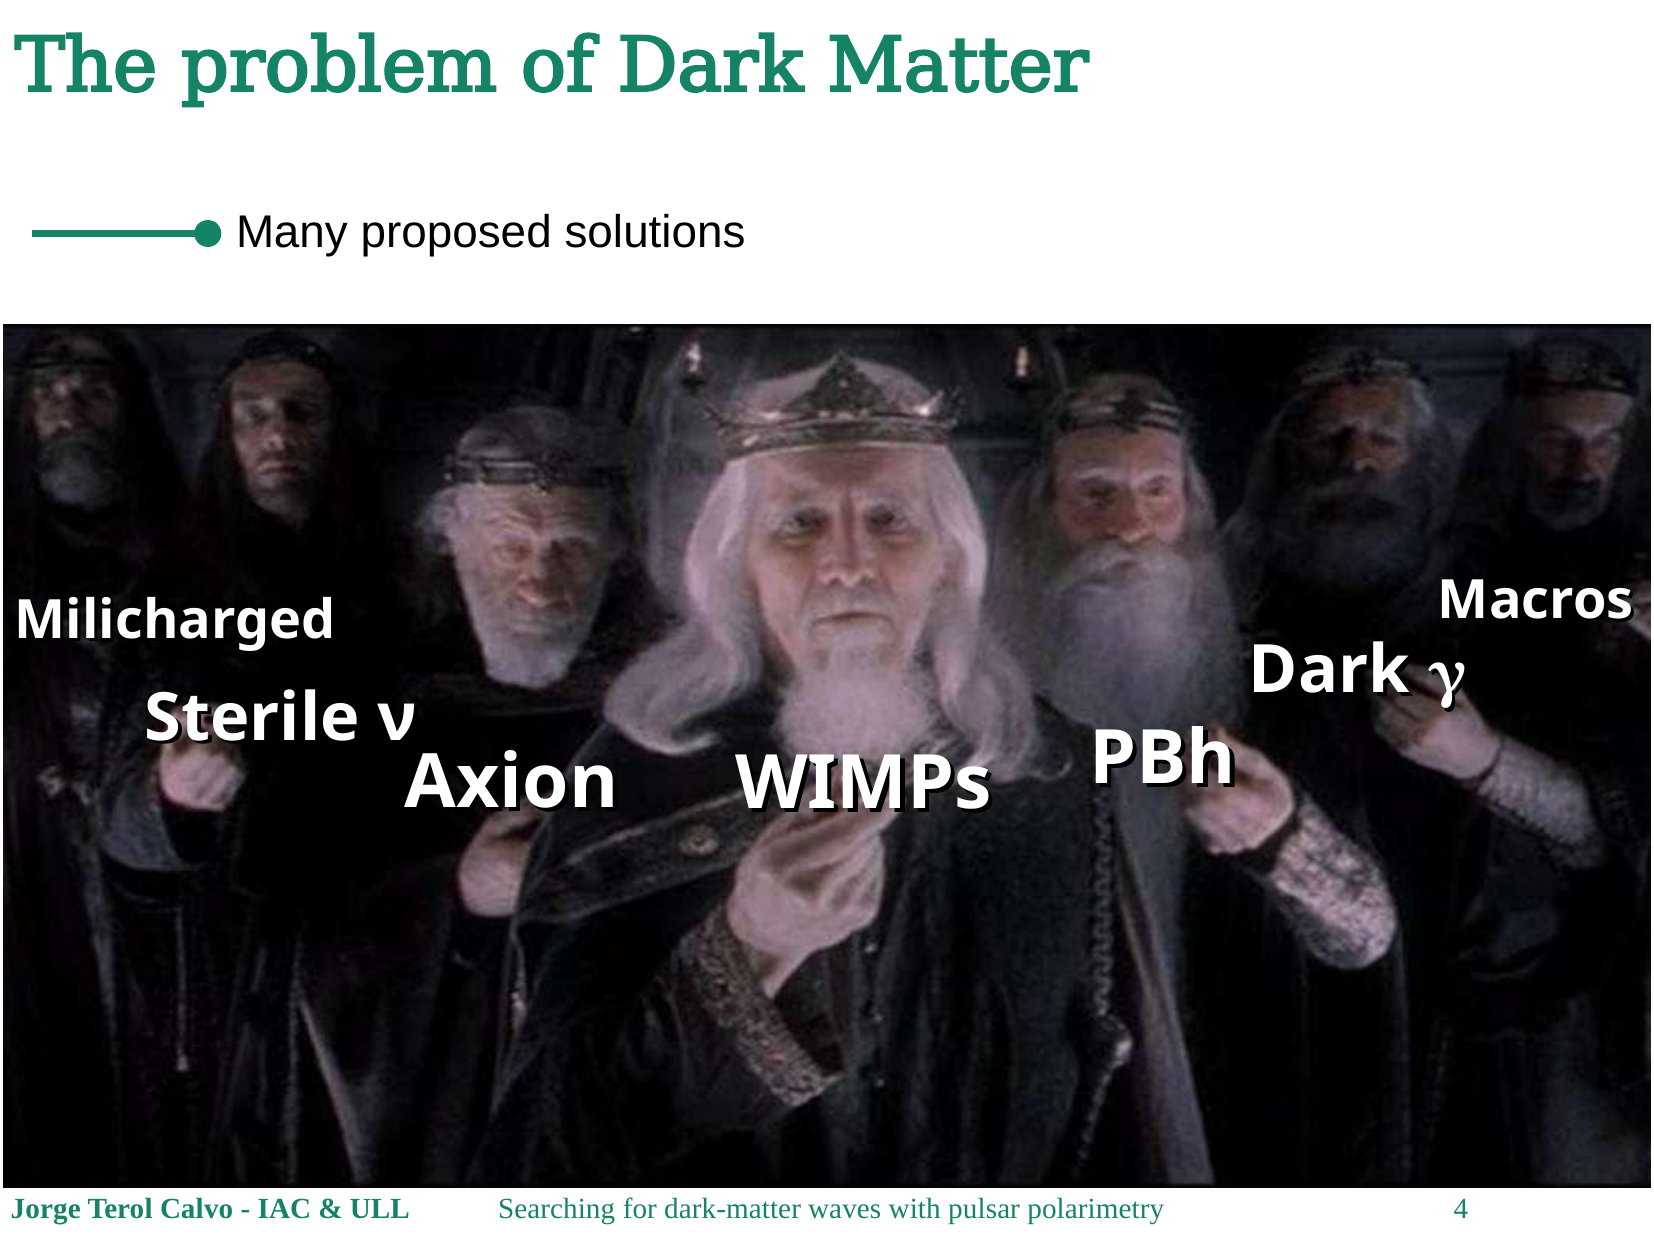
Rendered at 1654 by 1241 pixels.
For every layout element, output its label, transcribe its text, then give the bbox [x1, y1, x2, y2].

text_box Macros [1423, 553, 1654, 669]
text_box Milicharged [0, 572, 421, 638]
text_box WIMPs [720, 720, 1040, 815]
text_box Dark γ [1234, 614, 1530, 706]
text_box Sterile ν [129, 661, 461, 738]
text_box Many proposed solutions [221, 198, 1616, 266]
picture [3, 324, 1651, 1188]
text_box The problem of Dark Matter [0, 23, 1654, 119]
text_box PBh [1074, 695, 1264, 780]
text_box Axion [389, 719, 686, 804]
